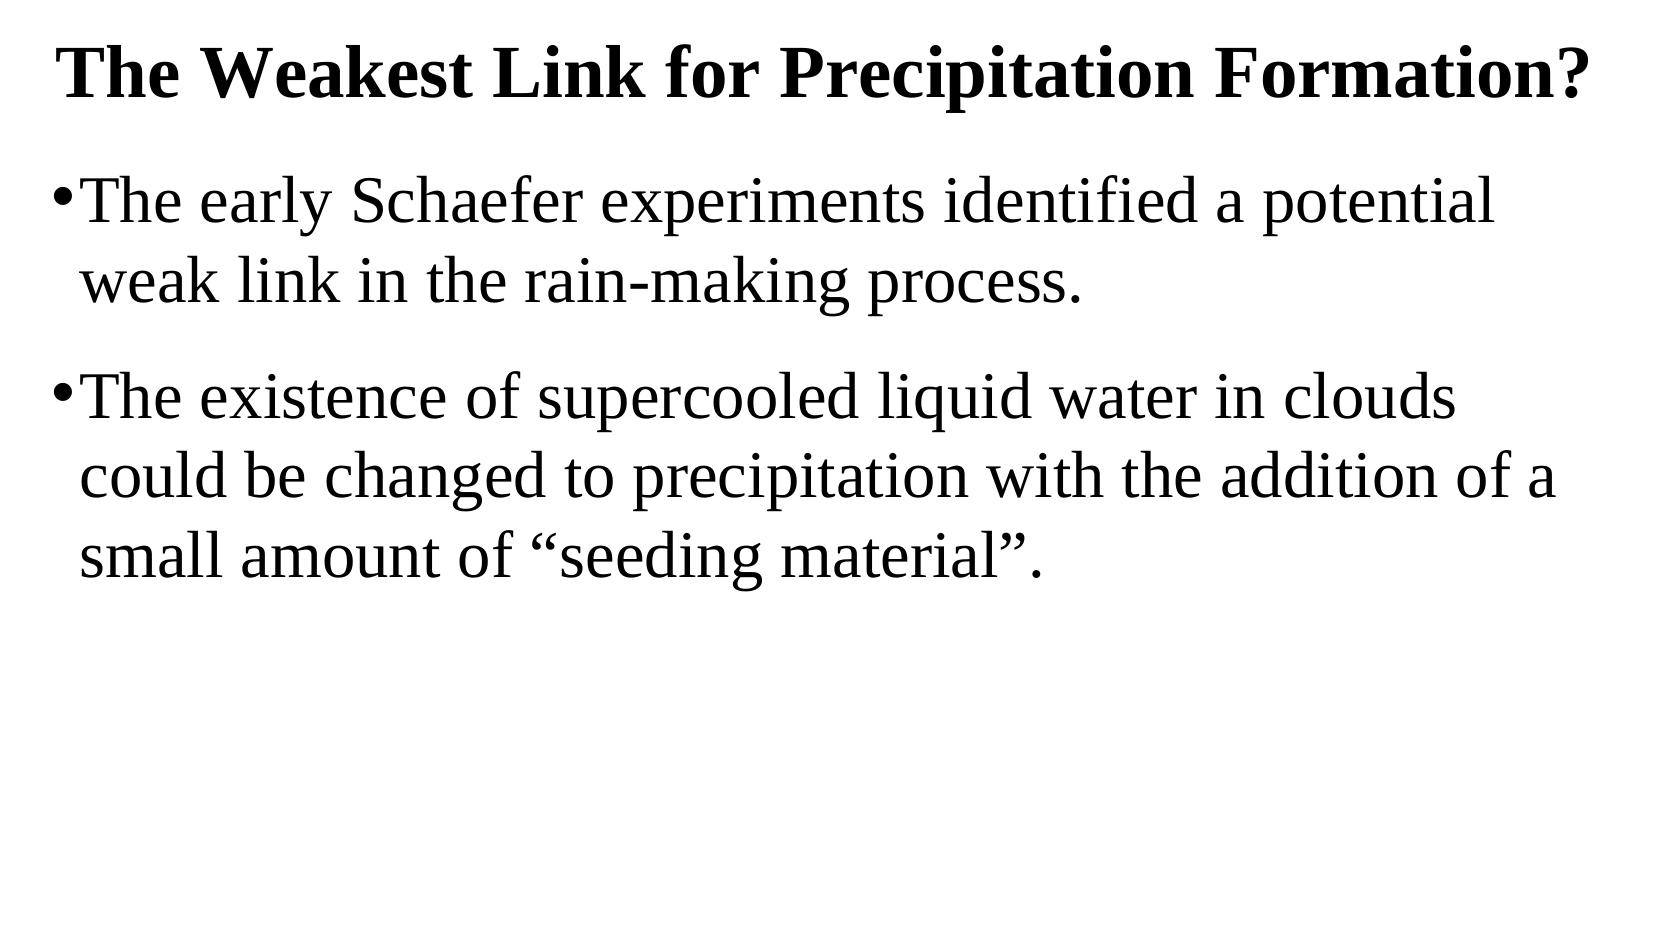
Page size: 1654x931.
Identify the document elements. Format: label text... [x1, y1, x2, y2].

title The Weakest Link for Precipitation Formation? [0, 0, 1651, 151]
list The early Schaefer experiments identified a potential weak link in the rain-making process. The existence of supercooled liquid water in clouds could be changed to precipitation with the addition of a small amount of “seeding material”. [36, 147, 1613, 739]
